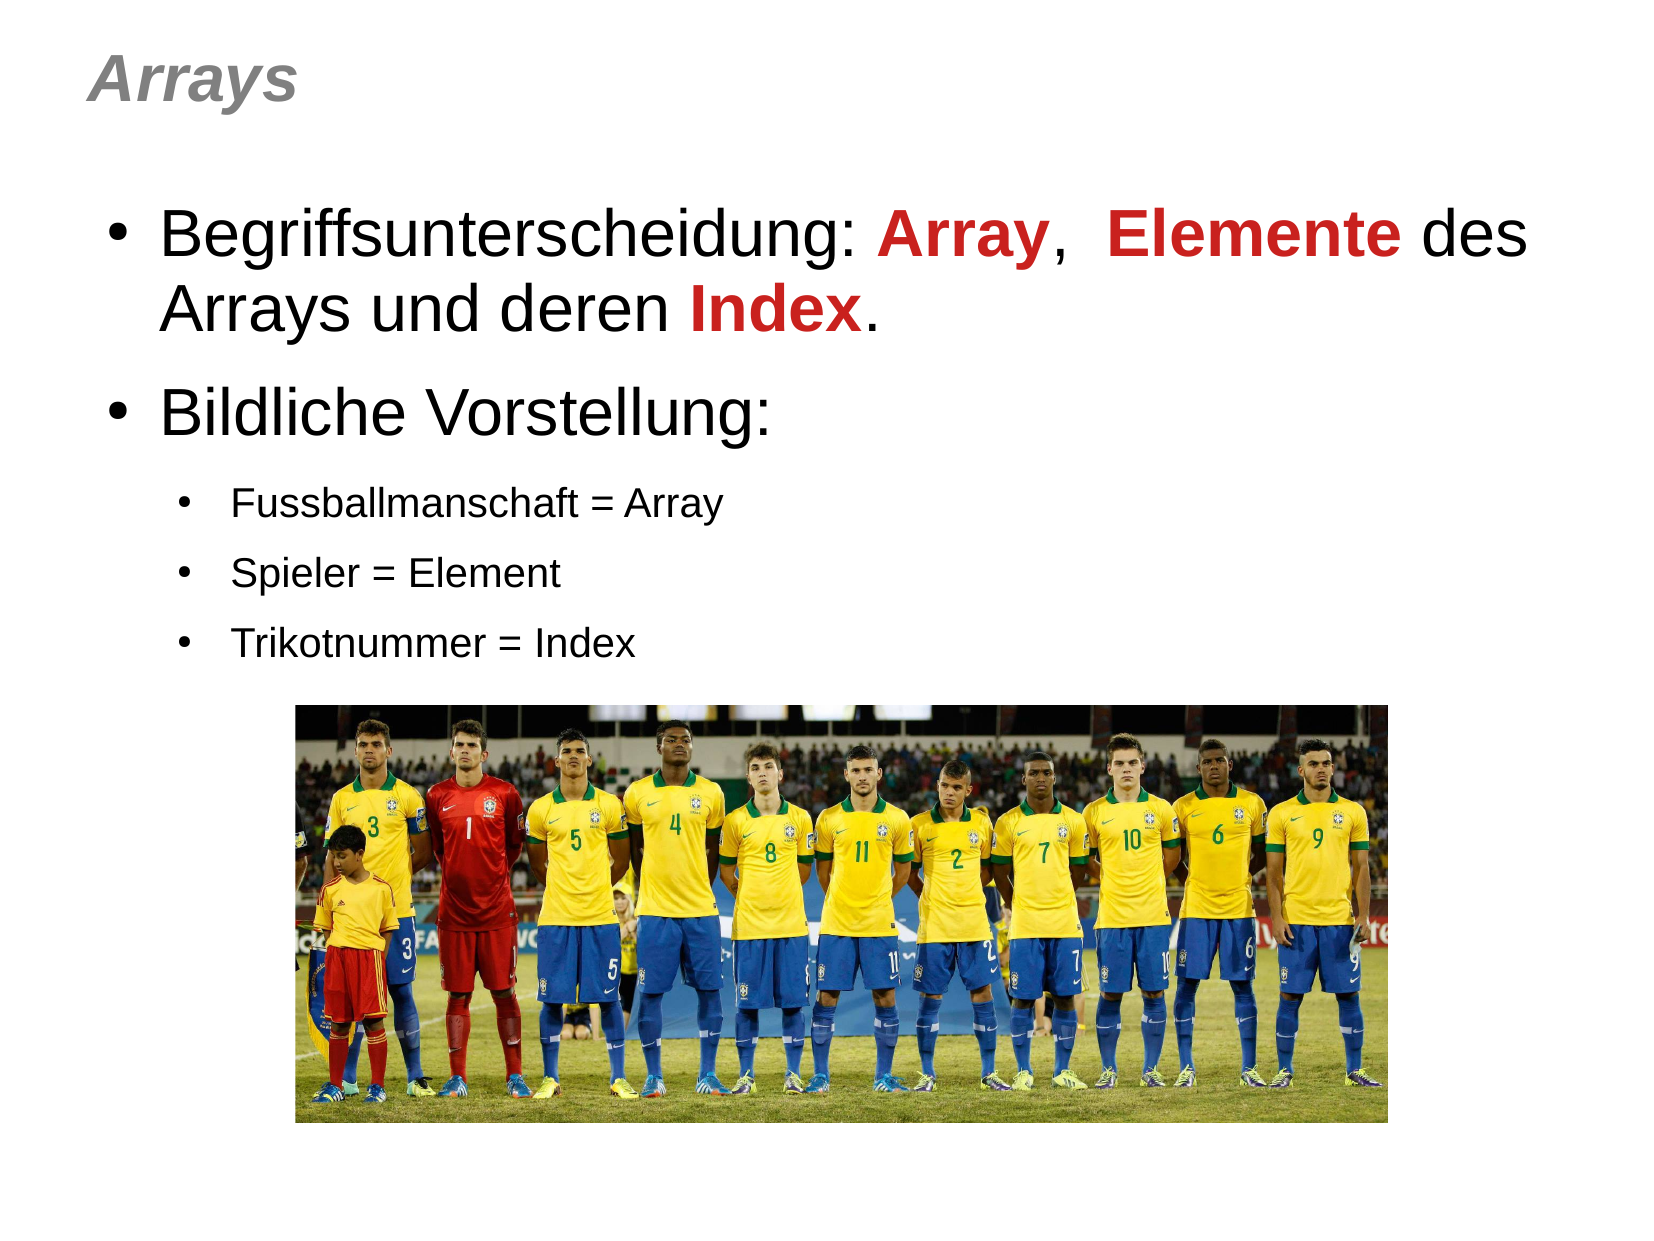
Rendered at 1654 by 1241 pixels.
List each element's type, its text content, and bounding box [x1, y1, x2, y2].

title Arrays [87, 39, 1577, 119]
picture [295, 705, 1388, 1123]
list Begriffsunterscheidung: Array, Elemente des Arrays und deren Index. Bildliche Vorstellung: Fussballmanschaft = Array Spieler = Element Trikotnummer = Index [88, 196, 1577, 709]
